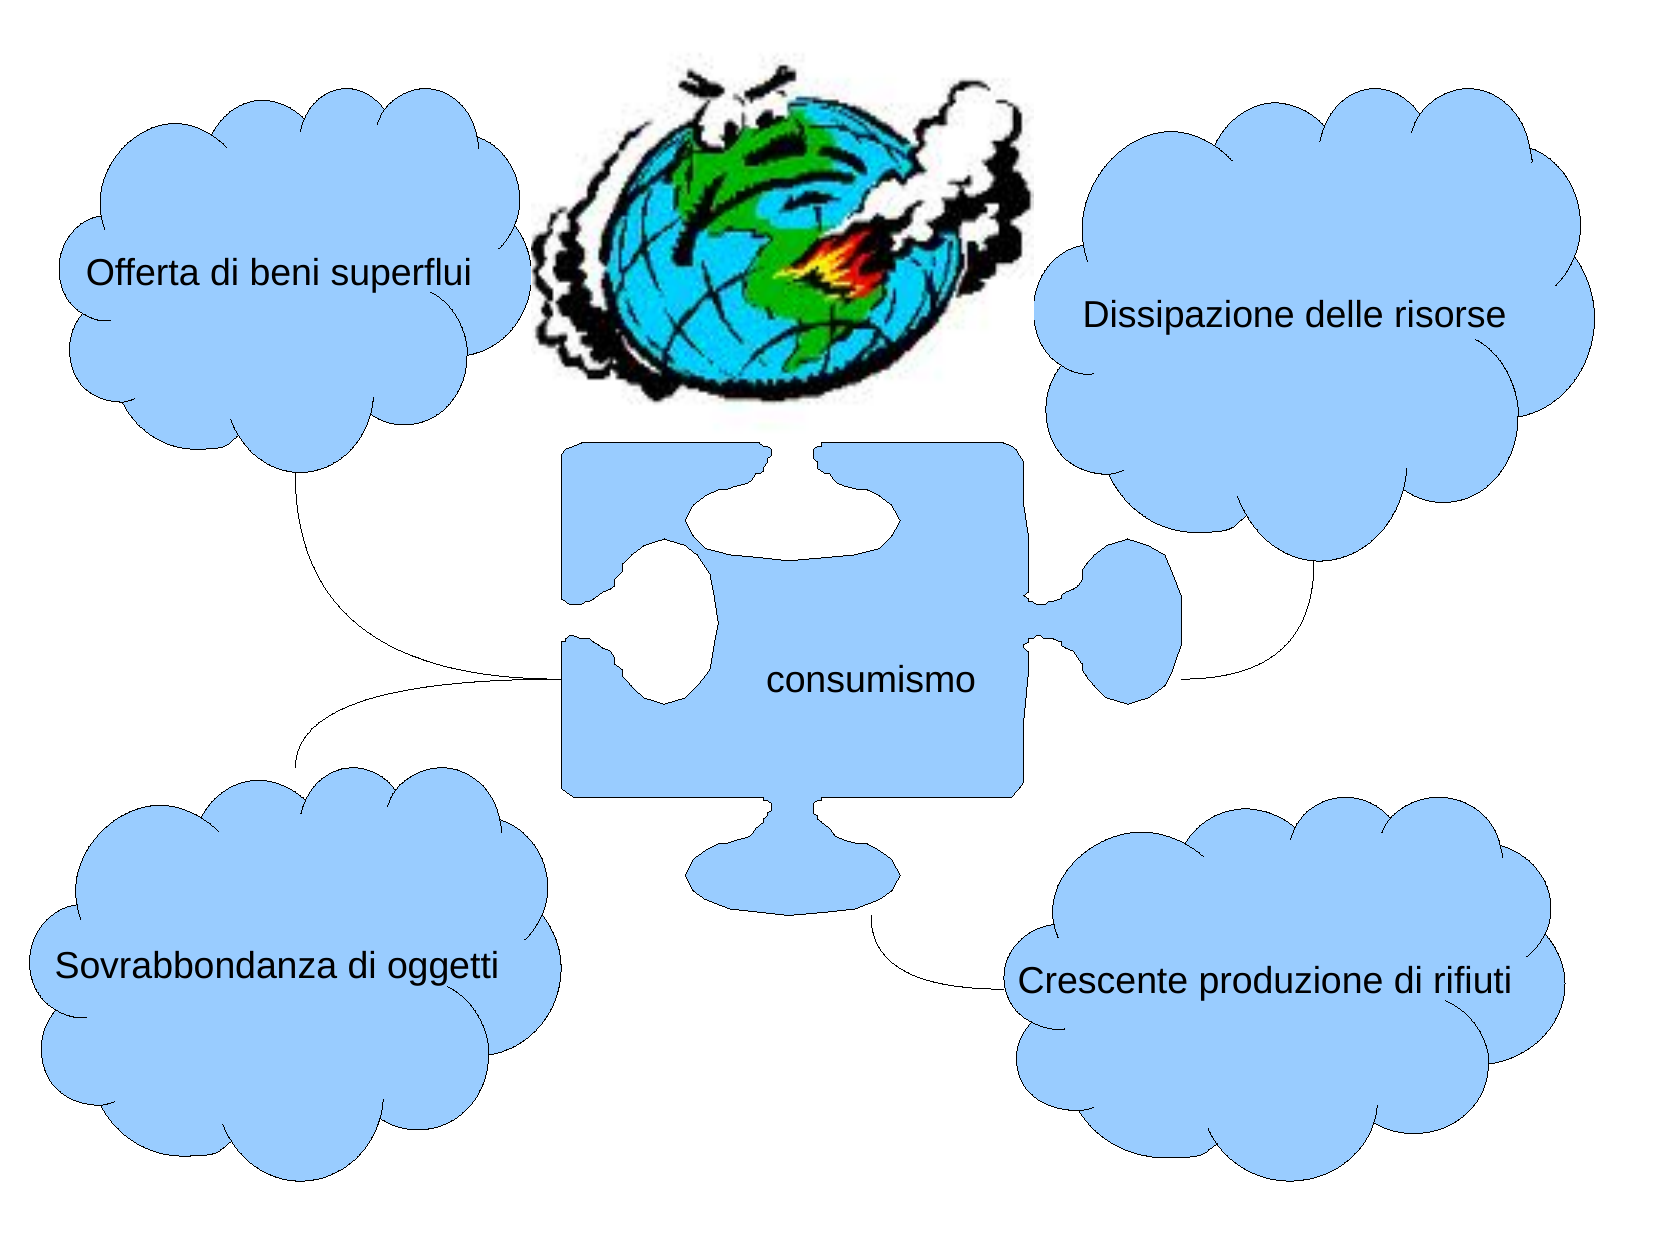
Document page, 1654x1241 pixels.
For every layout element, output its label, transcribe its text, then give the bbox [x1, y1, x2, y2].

text_box Offerta di beni superflui [59, 88, 531, 473]
text_box consumismo [561, 442, 1182, 916]
text_box Sovrabbondanza di oggetti [29, 767, 562, 1182]
picture [531, 29, 1034, 443]
text_box Crescente produzione di rifiuti [1003, 797, 1566, 1182]
text_box Dissipazione delle risorse [1034, 88, 1595, 562]
